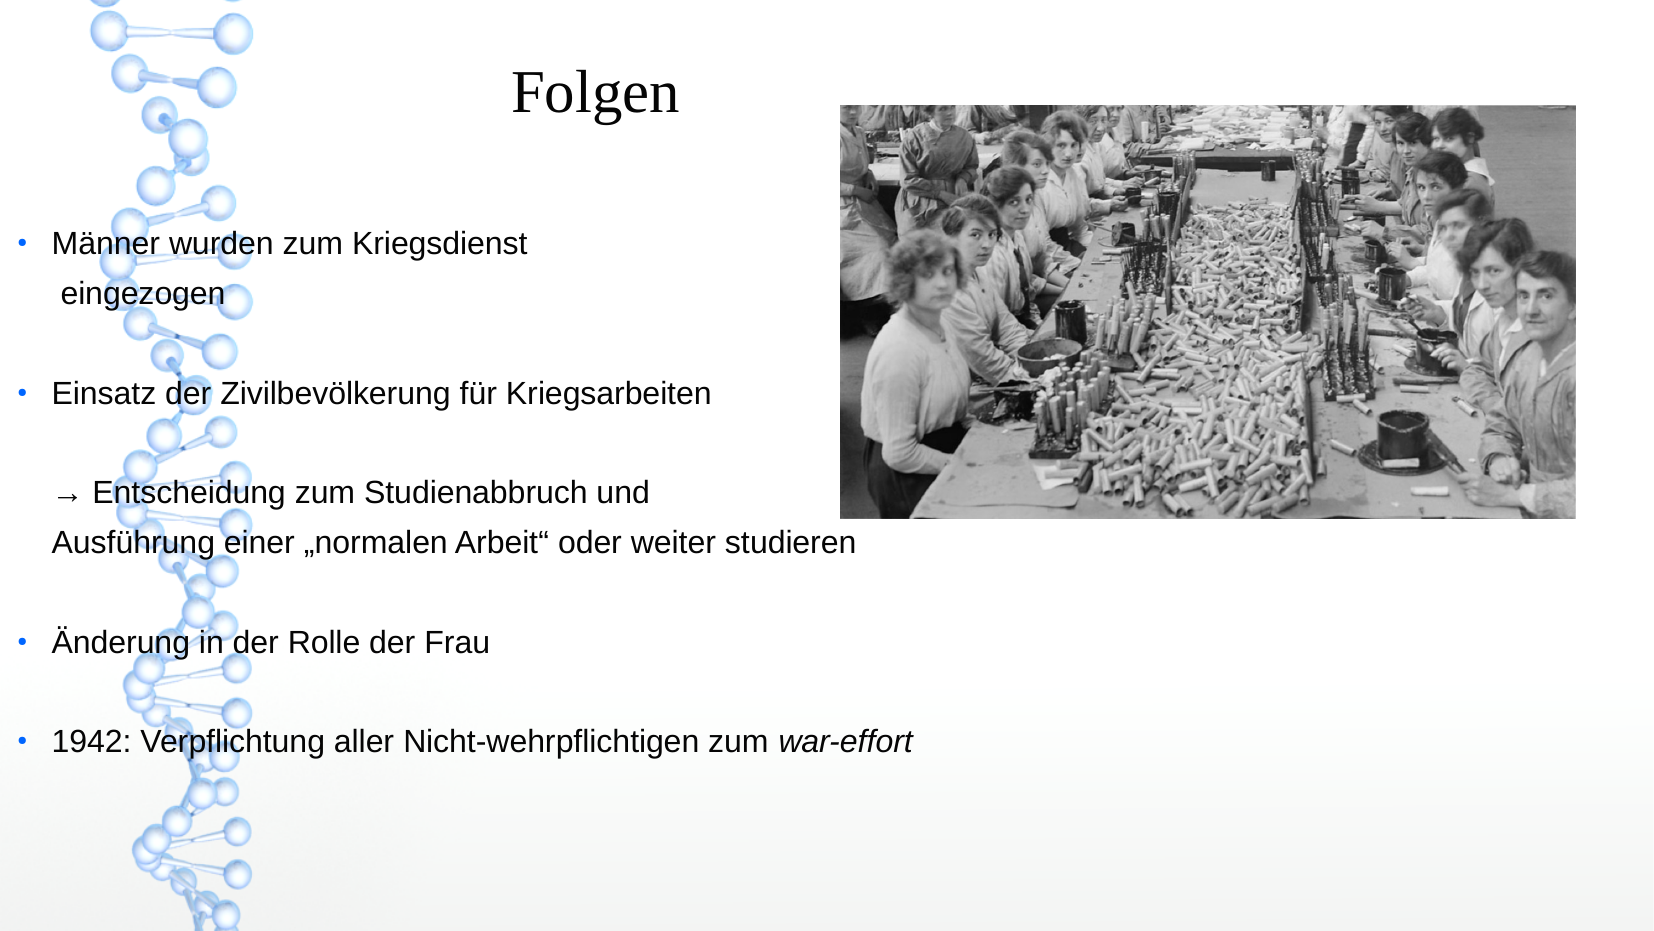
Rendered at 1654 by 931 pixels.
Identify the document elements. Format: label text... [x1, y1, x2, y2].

title Folgen [0, 15, 1261, 169]
picture [0, 0, 1654, 931]
list Männer wurden zum Kriegsdienst eingezogen Einsatz der Zivilbevölkerung für Kriegsarbeiten → Entscheidung zum Studienabbruch und Ausführung einer „normalen Arbeit“ oder weiter studieren Änderung in der Rolle der Frau 1942: Verpflichtung aller Nicht-wehrpflichtigen zum war-effort [6, 225, 1336, 766]
